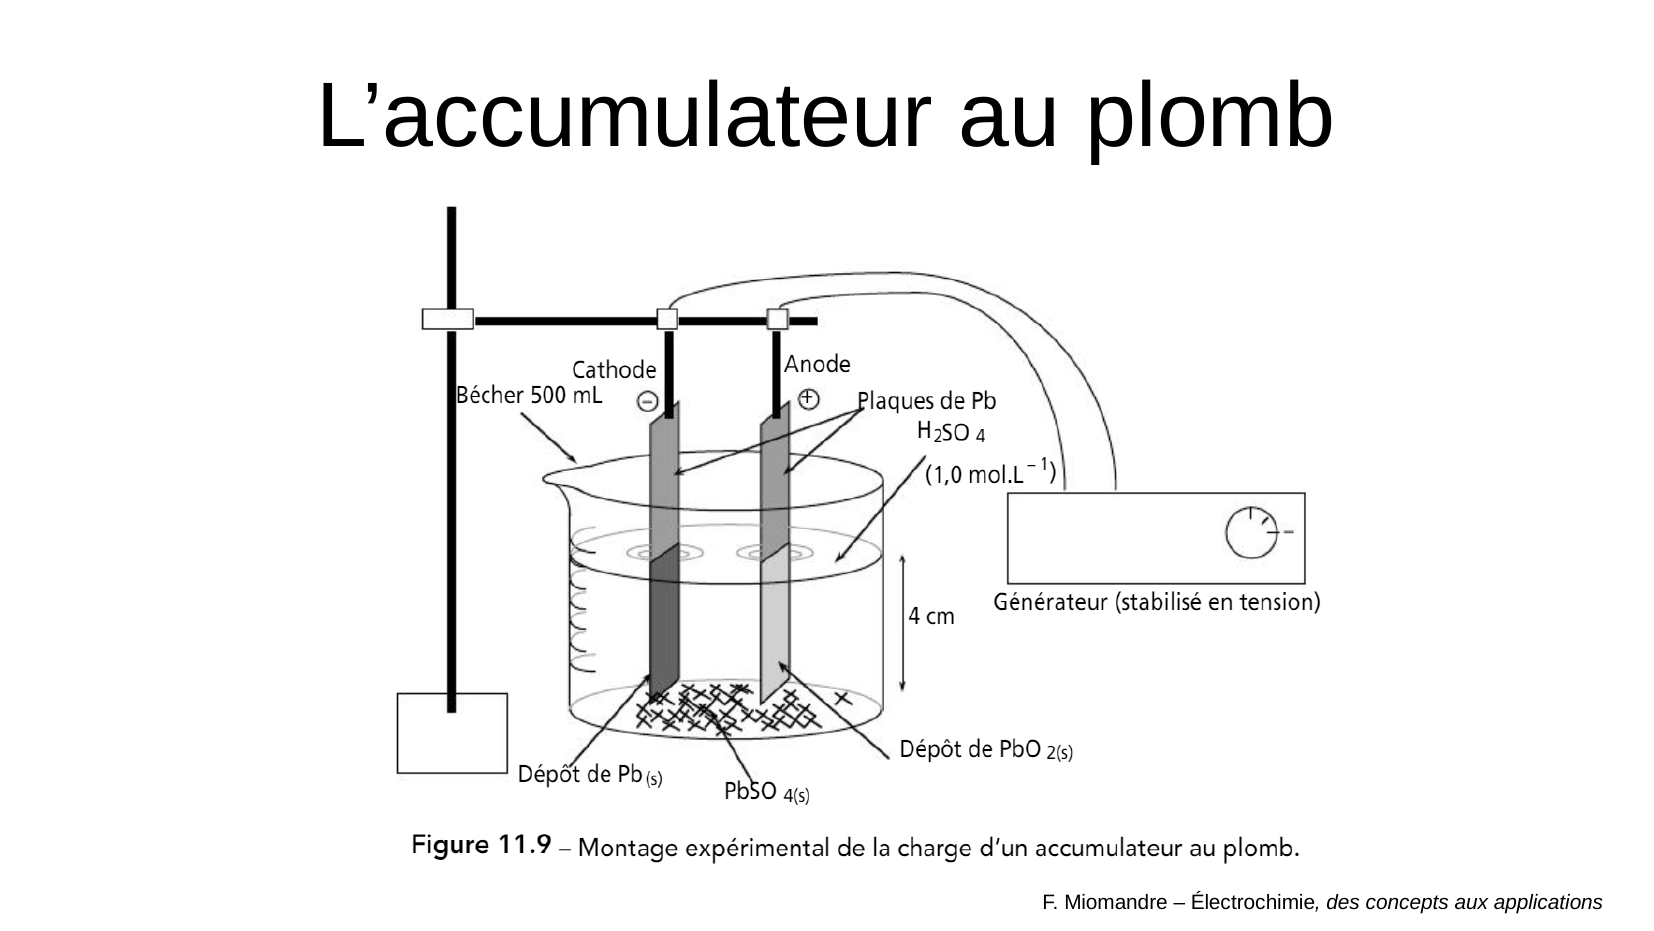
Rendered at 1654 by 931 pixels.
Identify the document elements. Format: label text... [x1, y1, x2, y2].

title L’accumulateur au plomb [82, 37, 1571, 193]
text_box F. Miomandre – Électrochimie, des concepts aux applications [1027, 883, 1654, 931]
picture [341, 192, 1394, 879]
